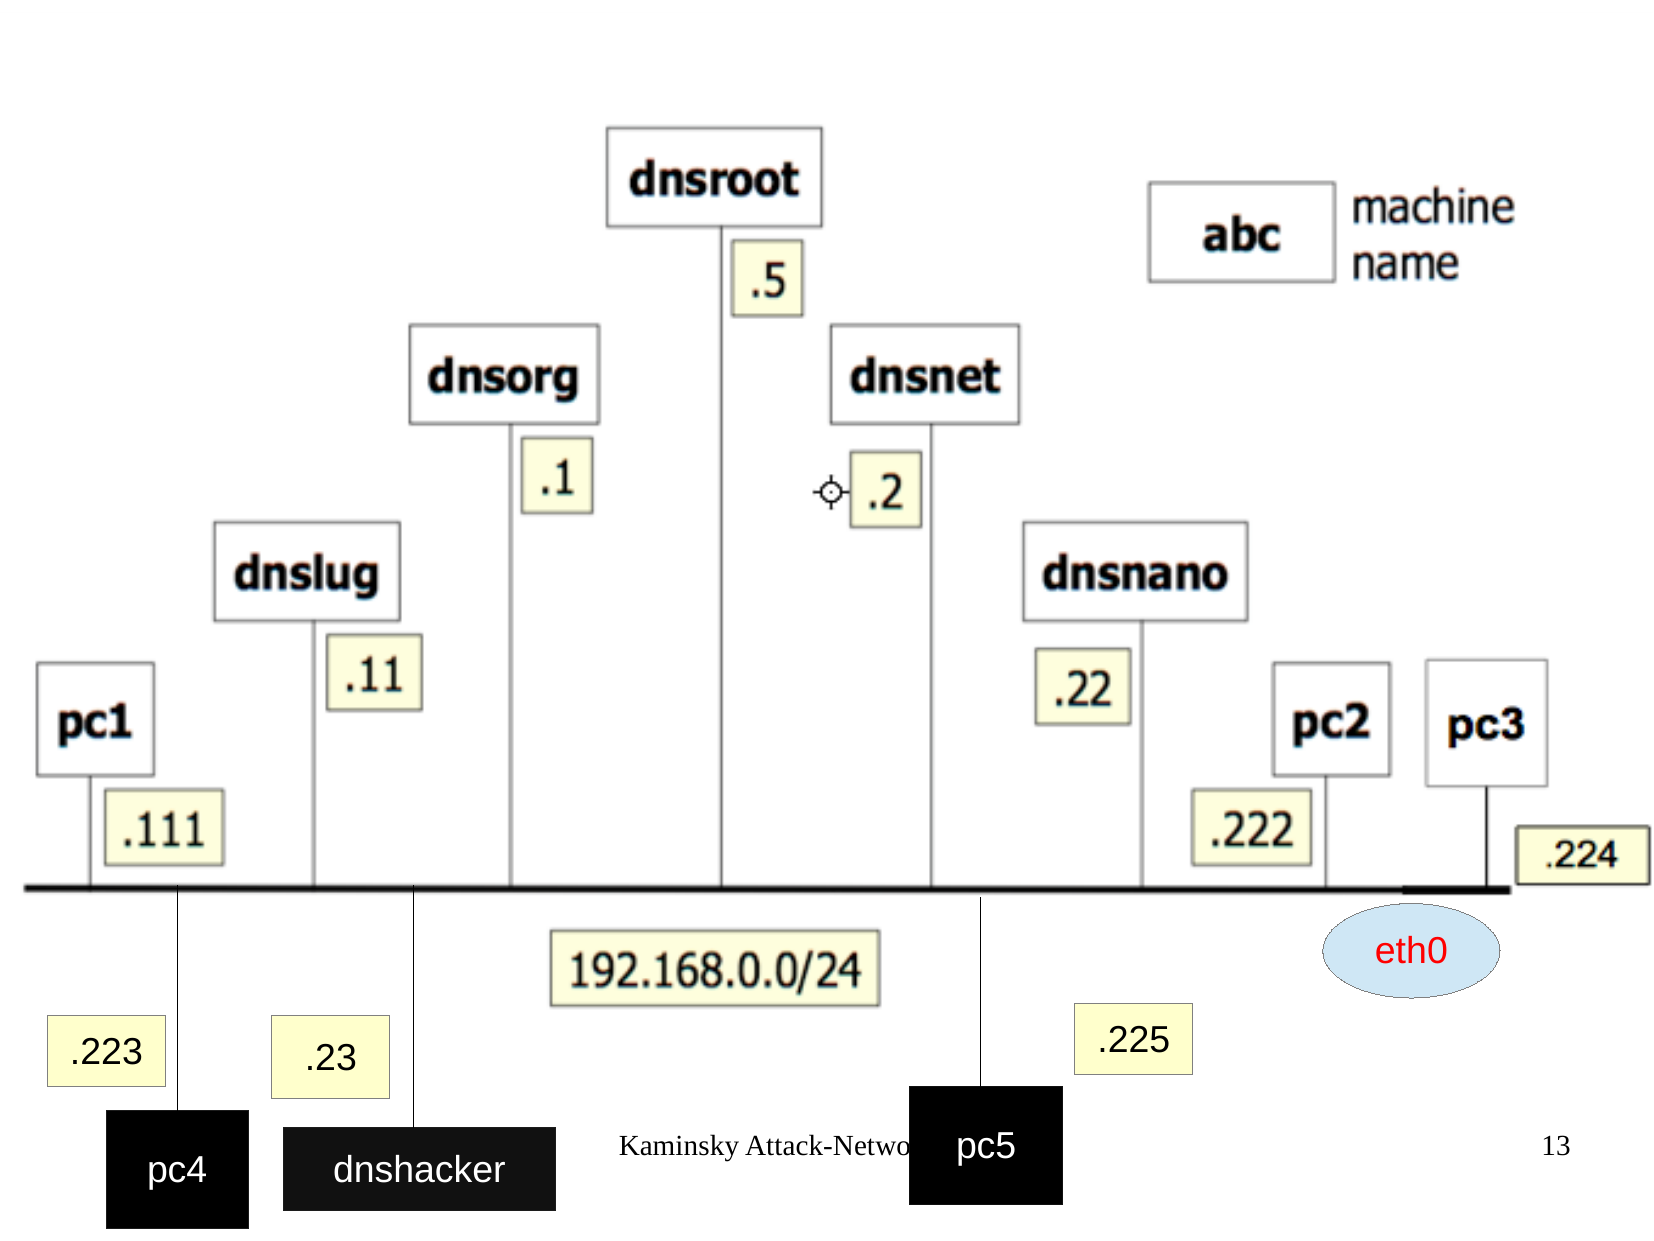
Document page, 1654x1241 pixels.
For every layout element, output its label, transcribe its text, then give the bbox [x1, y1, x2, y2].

text_box dnshacker [283, 1127, 556, 1211]
text_box eth0 [1322, 903, 1501, 999]
picture [0, 11, 1654, 1040]
text_box pc5 [909, 1086, 1063, 1205]
text_box .223 [47, 1015, 166, 1087]
text_box .225 [1074, 1003, 1193, 1075]
text_box .23 [271, 1015, 390, 1099]
text_box pc4 [106, 1110, 249, 1229]
